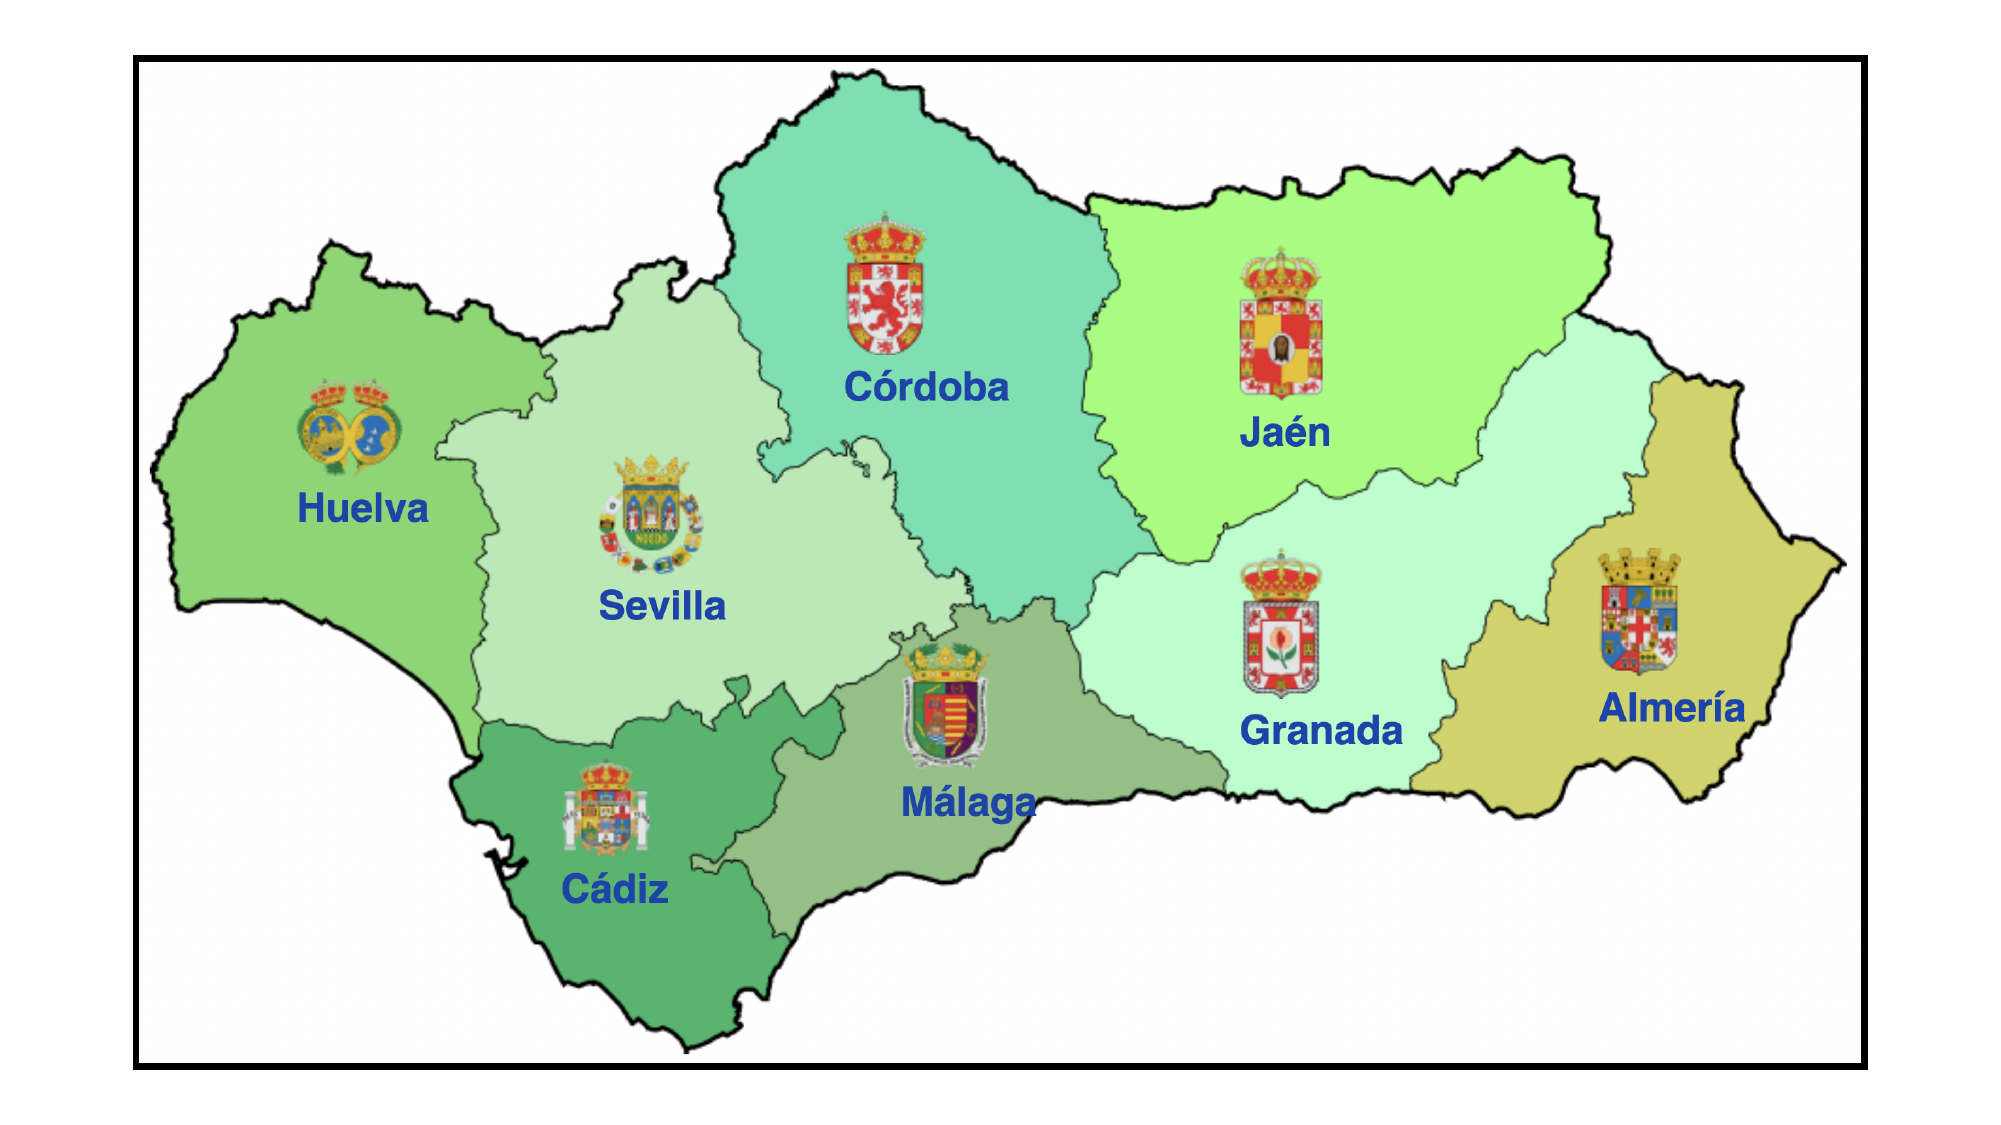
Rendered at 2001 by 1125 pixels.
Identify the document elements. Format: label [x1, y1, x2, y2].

picture [139, 61, 1861, 1064]
